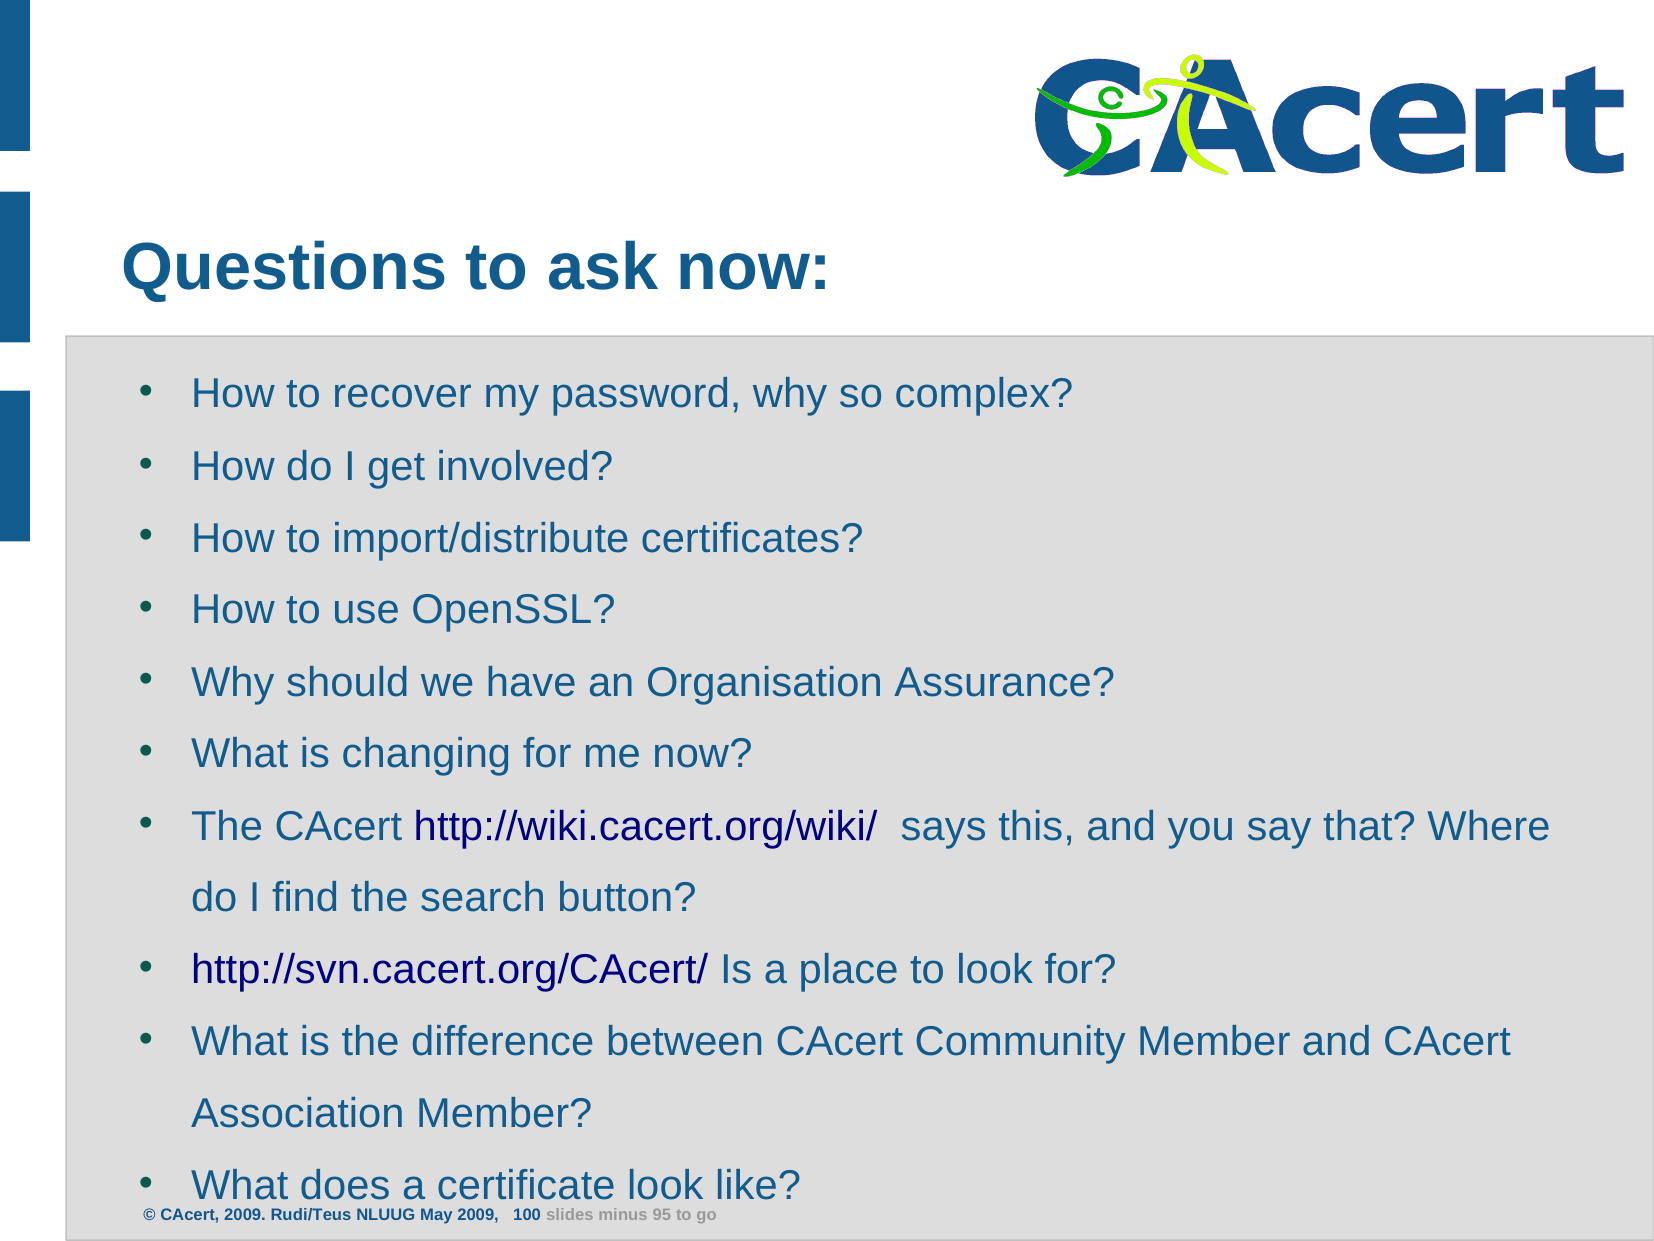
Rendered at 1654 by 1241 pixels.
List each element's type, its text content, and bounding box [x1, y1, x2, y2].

list How to recover my password, why so complex? How do I get involved? How to import/distribute certificates? How to use OpenSSL? Why should we have an Organisation Assurance? What is changing for me now? The CAcert http://wiki.cacert.org/wiki/ says this, and you say that? Where do I find the search button? http://svn.cacert.org/CAcert/ Is a place to look for? What is the difference between CAcert Community Member and CAcert Association Member? What does a certificate look like? [121, 344, 1594, 1238]
title Questions to ask now: [121, 177, 1533, 315]
picture [1033, 53, 1625, 178]
